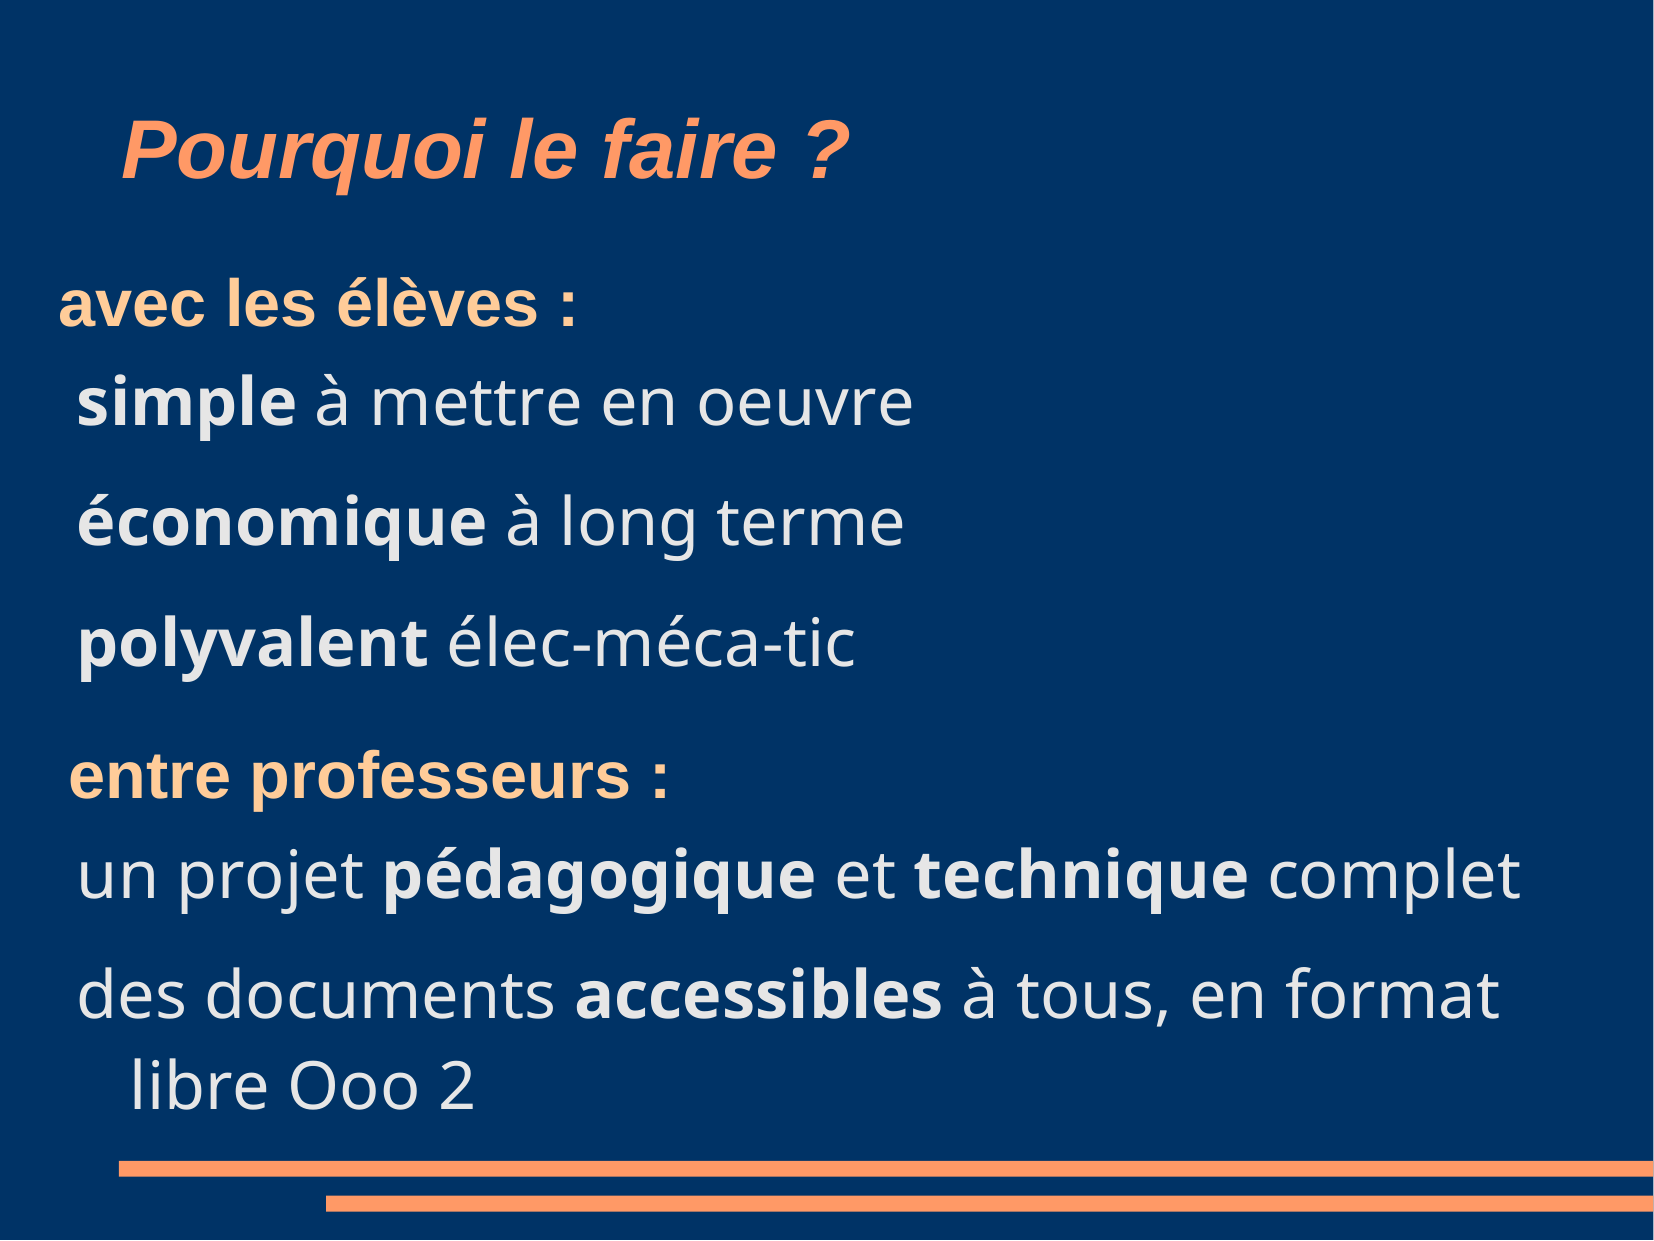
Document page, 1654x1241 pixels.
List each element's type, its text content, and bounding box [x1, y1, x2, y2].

title Pourquoi le faire ? [121, 46, 1534, 254]
text_box entre professeurs : [68, 738, 768, 814]
text_box un projet pédagogique et technique complet des documents accessibles à tous, en format libre Ooo 2 [59, 826, 1625, 1136]
text_box avec les élèves : [59, 265, 827, 341]
list simple à mettre en oeuvre économique à long terme polyvalent élec-méca-tic [59, 354, 1565, 693]
